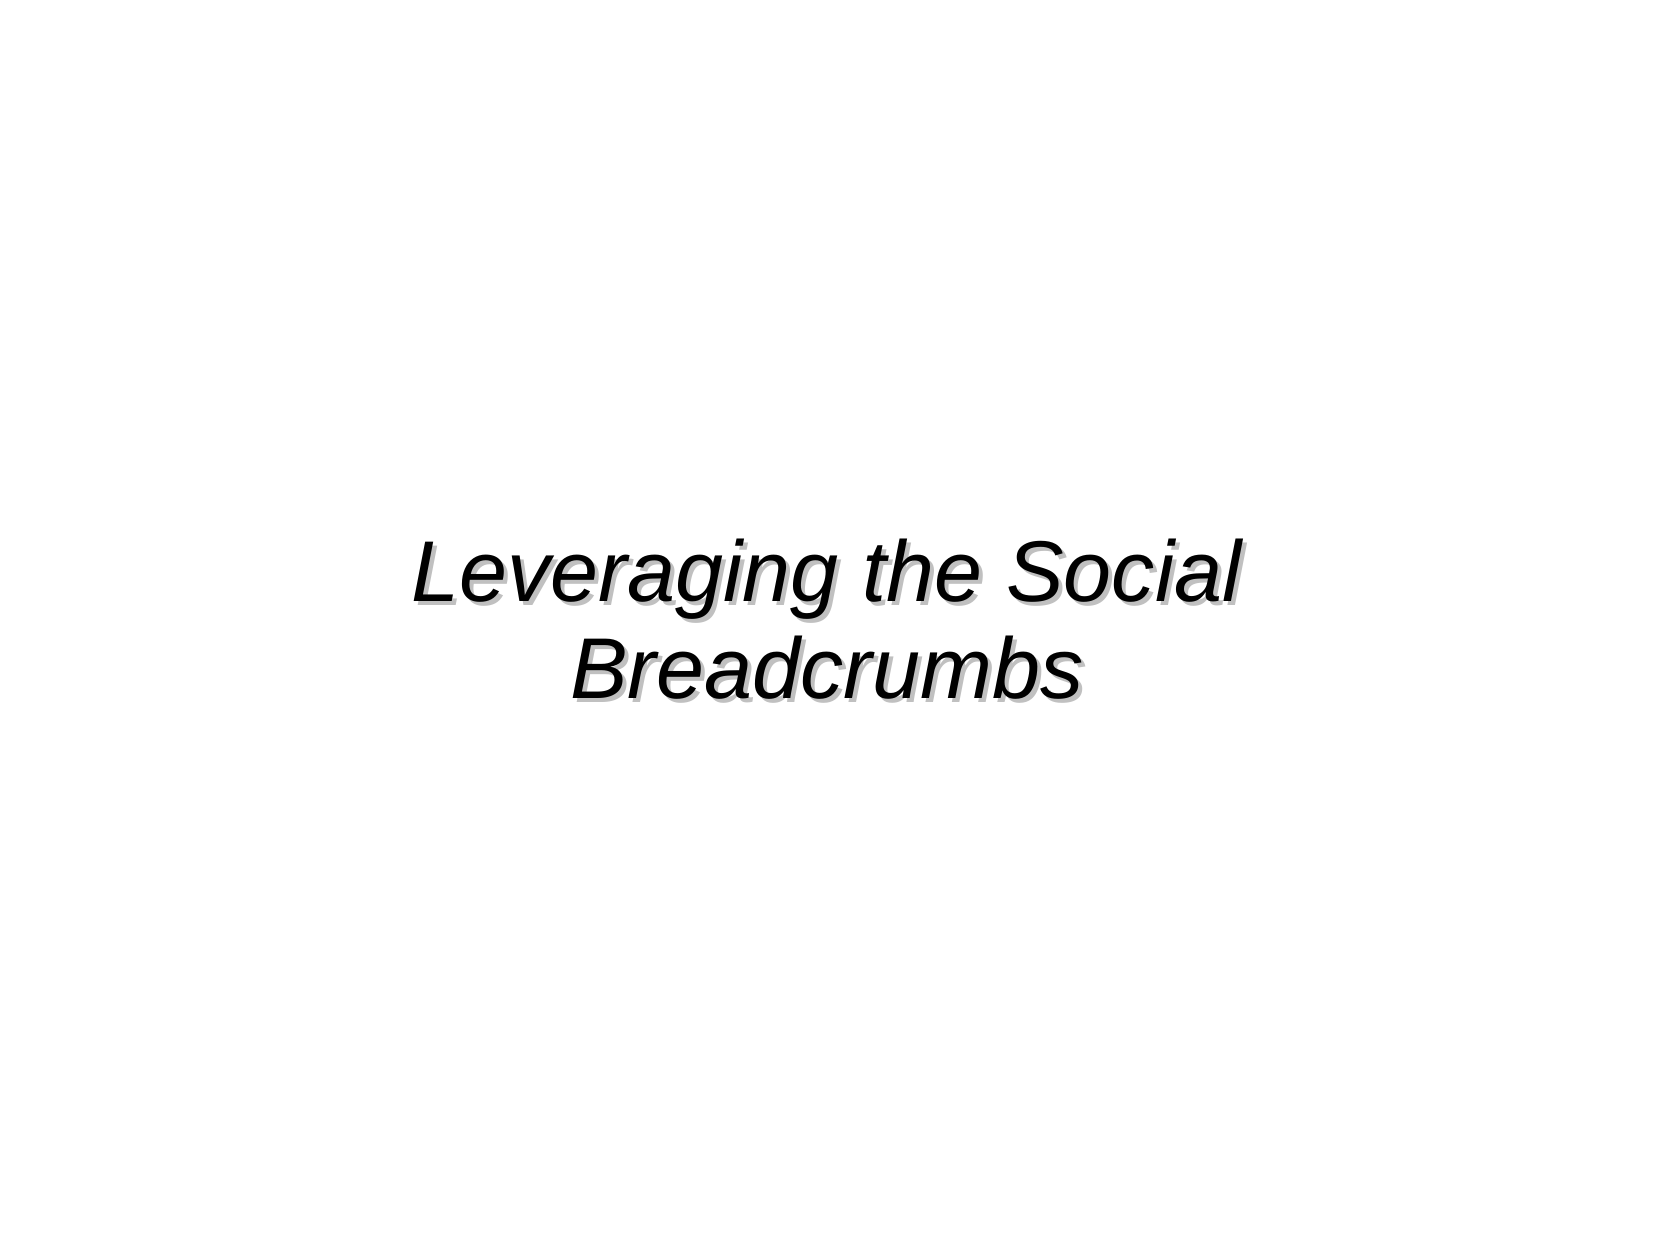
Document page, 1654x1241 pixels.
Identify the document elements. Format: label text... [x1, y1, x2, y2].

text_box Leveraging the Social Breadcrumbs [395, 516, 1259, 724]
